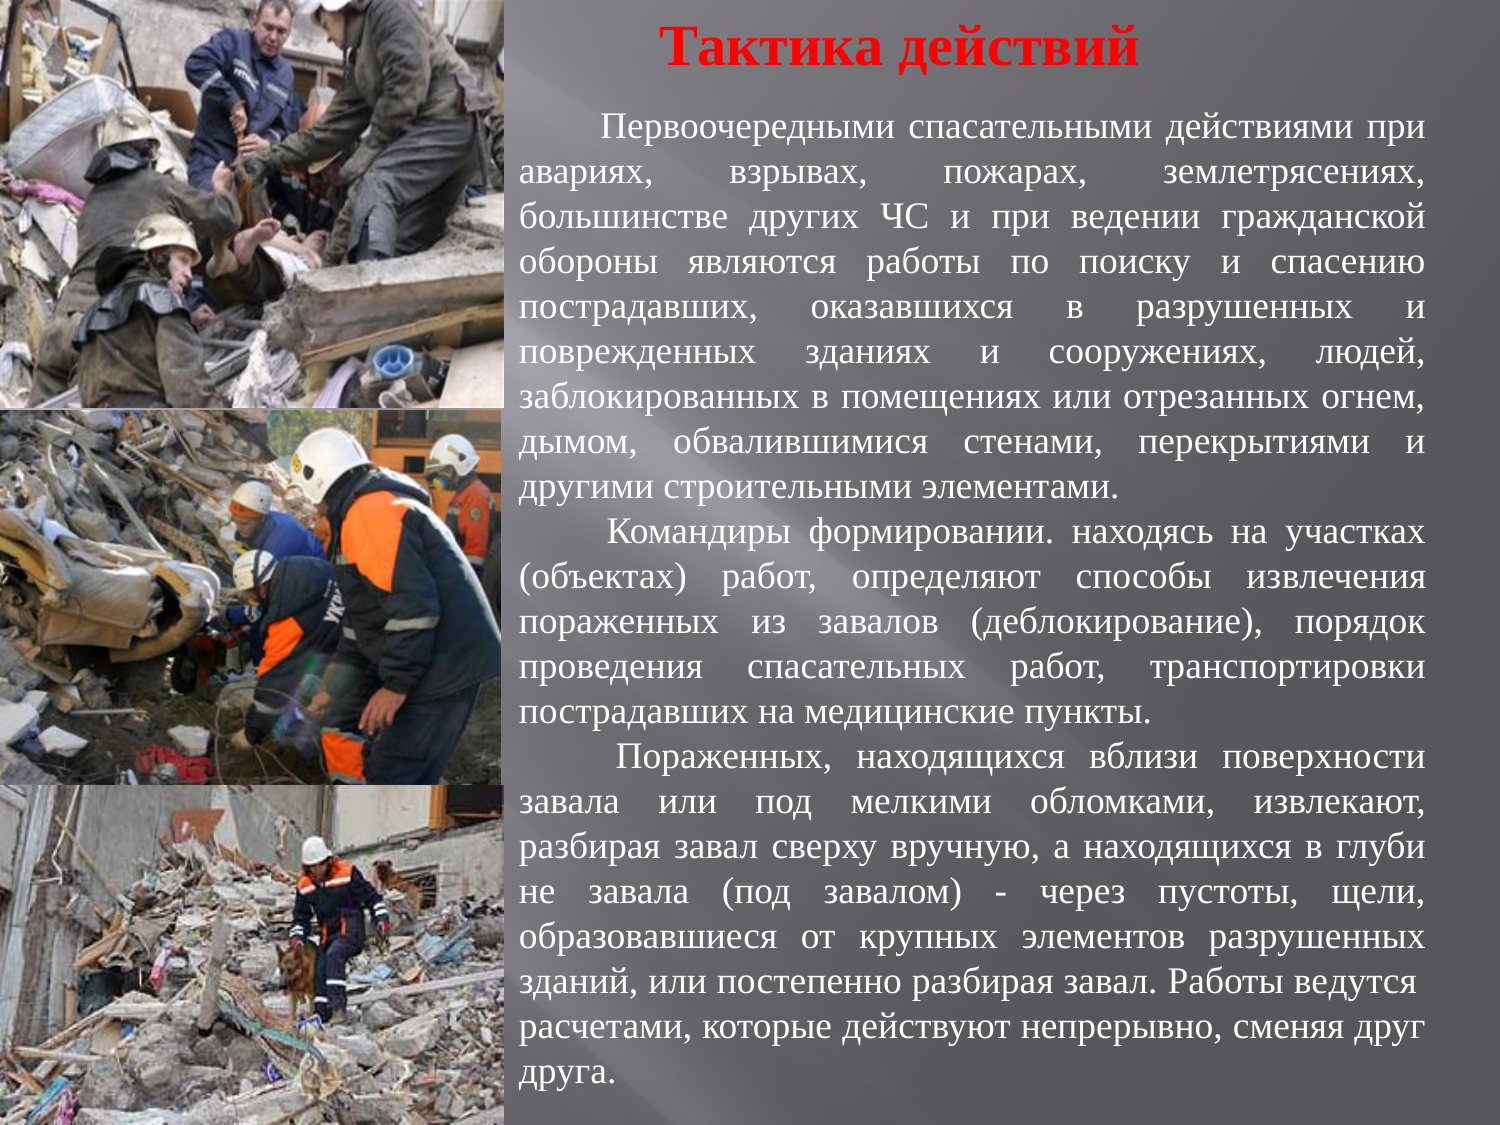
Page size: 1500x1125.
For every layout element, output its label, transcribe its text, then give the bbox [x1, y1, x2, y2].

picture [0, 0, 504, 408]
text_box Тактика действий [644, 0, 1196, 86]
text_box Первоочередными спасательными действиями при авариях, взрывах, пожарах, землетрясениях, большинстве других ЧС и при ведении гражданской обороны являются работы по поиску и спасению пострадавших, оказавшихся в разрушенных и поврежденных зданиях и сооружениях, людей, заблокированных в помещениях или отрезанных огнем, дымом, обвалившимися стенами, перекрытиями и другими строительными элементами. Командиры формировании. находясь на участках (объектах) работ, определяют способы из­влечения пораженных из завалов (деблокирование), порядок проведения спасательных работ, транспортировки пострадавших на медицинские пункты. Пораженных, находящихся вблизи поверхности завала или под мел­кими обломками, извлекают, разбирая завал сверху вручную, а находящихся в глуби­не завала (под завалом) - через пустоты, щели, образовавшиеся от крупных элементов разрушенных зданий, или постепенно разбирая завал. Работы ве­дутся расчетами, которые дей­ствуют непрерывно, сменяя друг друга. [503, 93, 1442, 1125]
picture [0, 410, 504, 1125]
